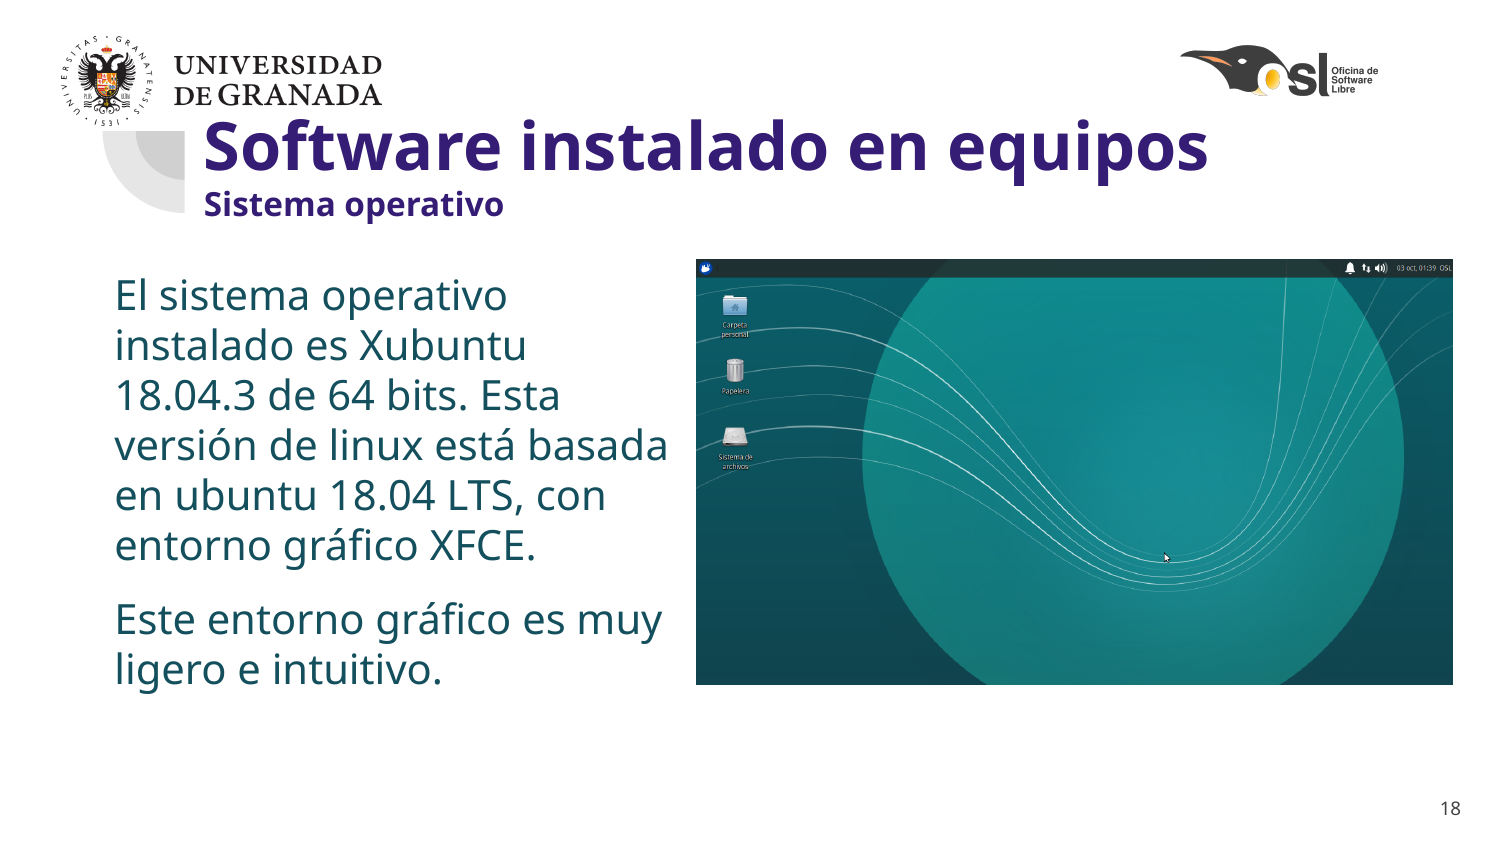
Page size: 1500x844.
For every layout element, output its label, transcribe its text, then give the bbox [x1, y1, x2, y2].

slide_number <número> [1386, 777, 1477, 842]
list El sistema operativo instalado es Xubuntu 18.04.3 de 64 bits. Esta versión de linux está basada en ubuntu 18.04 LTS, con entorno gráfico XFCE. Este entorno gráfico es muy ligero e intuitivo. [99, 253, 686, 780]
picture [1176, 25, 1404, 115]
picture [61, 36, 382, 126]
picture [696, 259, 1453, 686]
title Software instalado en equipos Sistema operativo [188, 106, 1343, 221]
